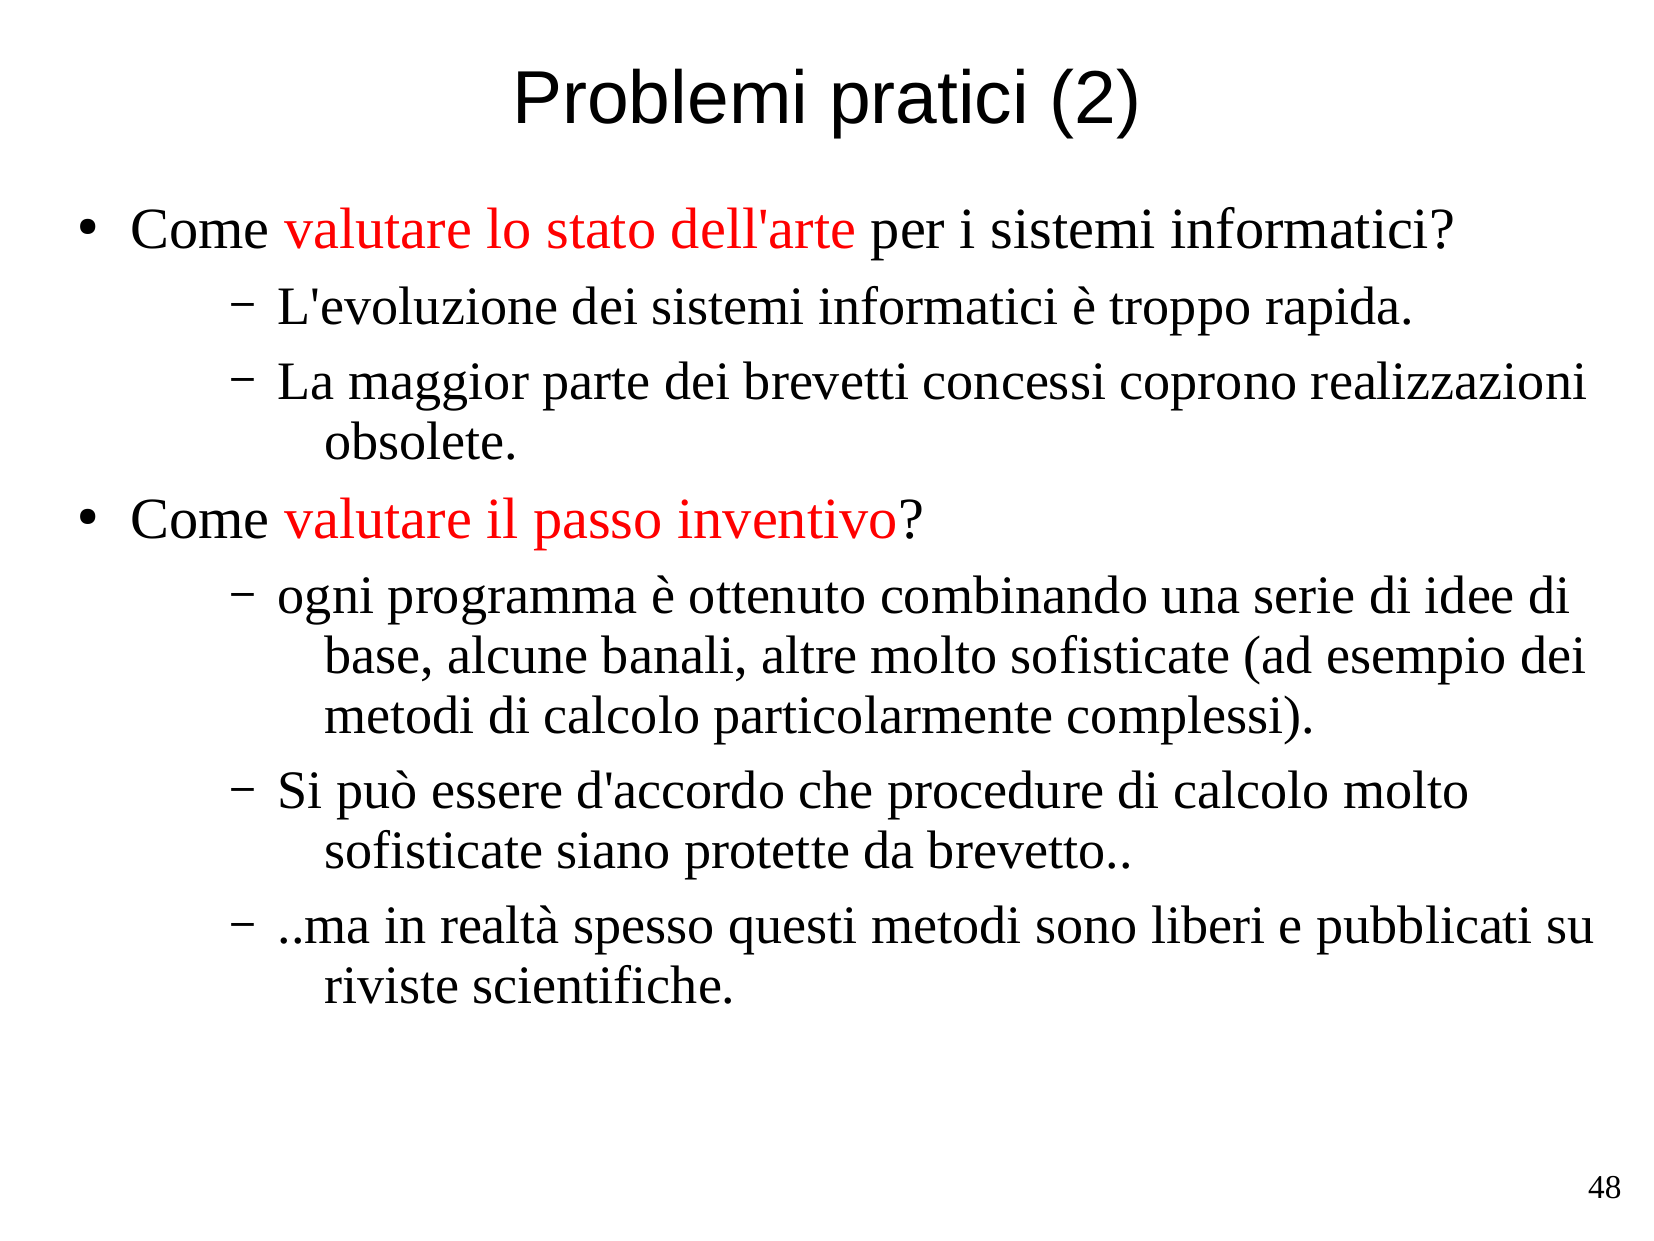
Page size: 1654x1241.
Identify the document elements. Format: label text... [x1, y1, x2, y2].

title Problemi pratici (2) [37, 30, 1617, 166]
list Come valutare lo stato dell'arte per i sistemi informatici? L'evoluzione dei sistemi informatici è troppo rapida. La maggior parte dei brevetti concessi coprono realizzazioni obsolete. Come valutare il passo inventivo? ogni programma è ottenuto combinando una serie di idee di base, alcune banali, altre molto sofisticate (ad esempio dei metodi di calcolo particolarmente complessi). Si può essere d'accordo che procedure di calcolo molto sofisticate siano protette da brevetto.. ..ma in realtà spesso questi metodi sono liberi e pubblicati su riviste scientifiche. [42, 196, 1612, 1187]
